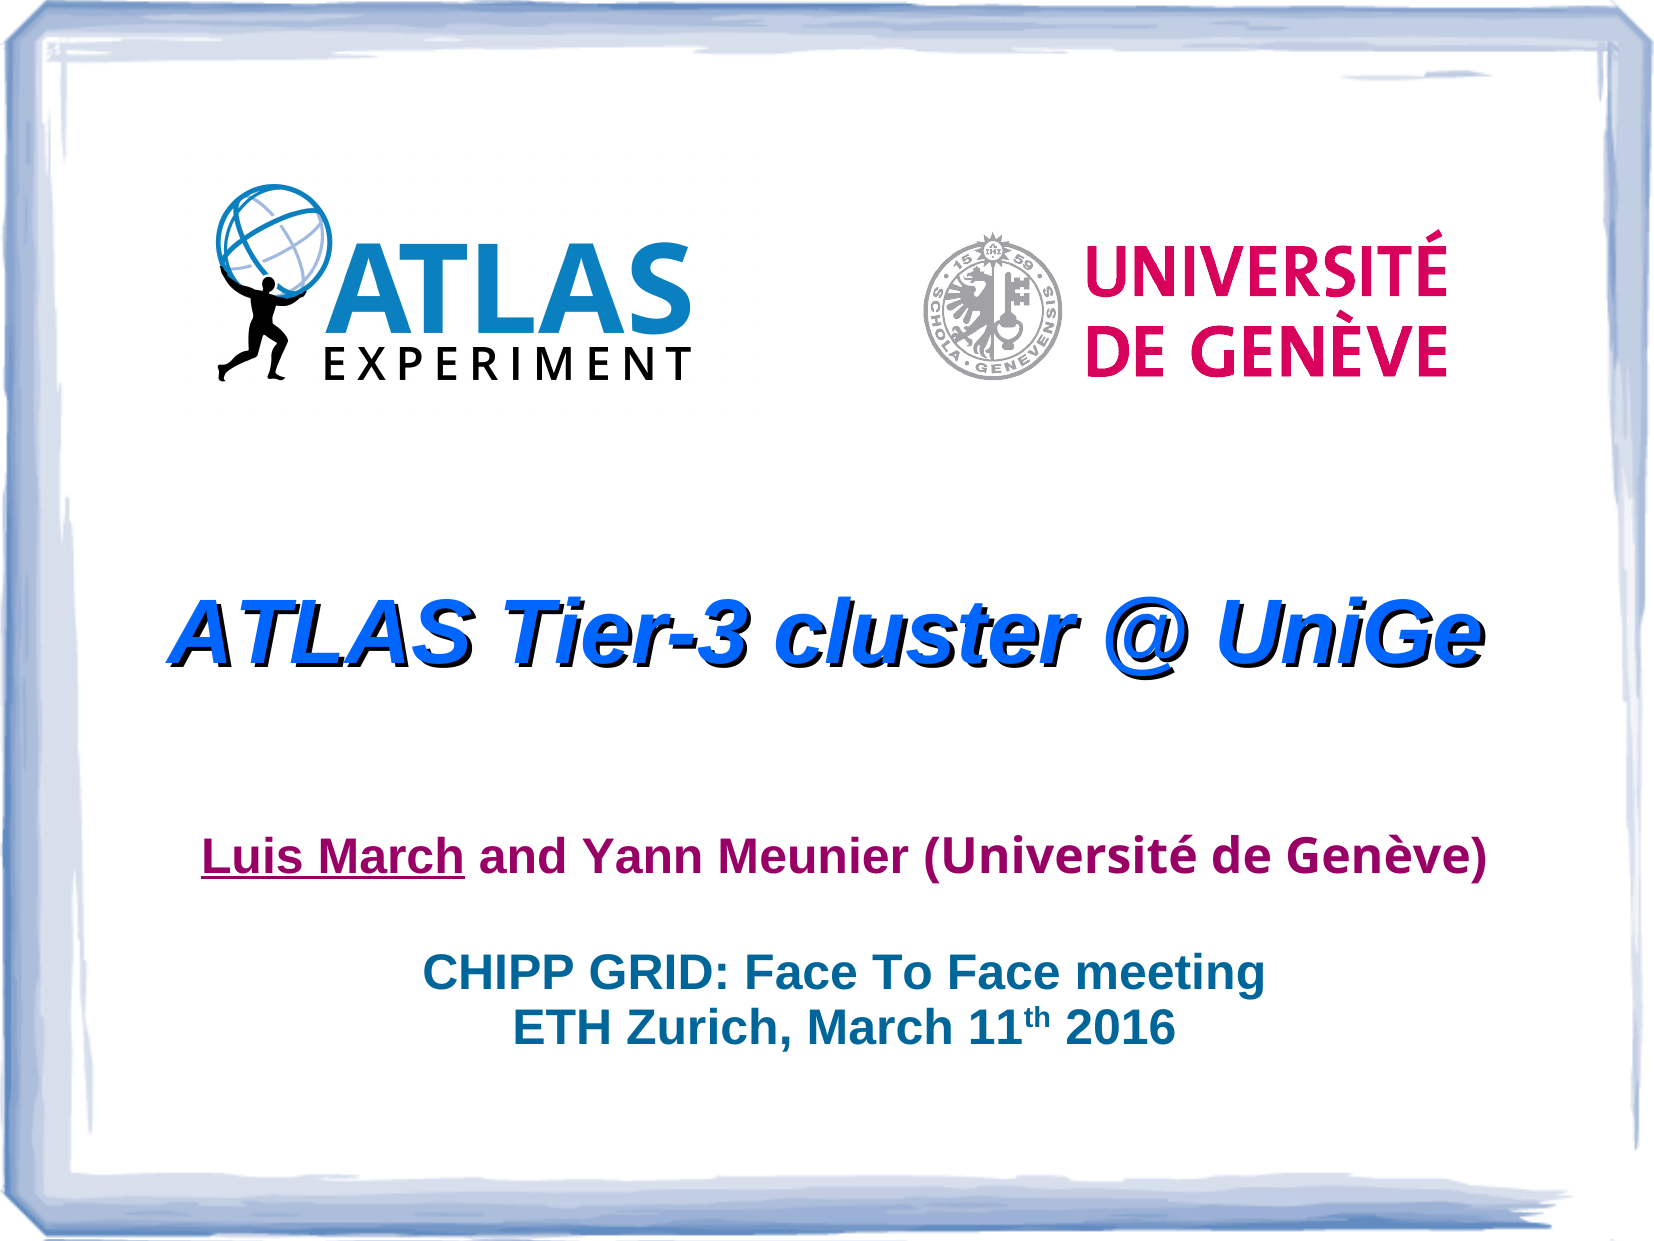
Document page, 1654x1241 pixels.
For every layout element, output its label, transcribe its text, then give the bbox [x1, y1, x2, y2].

title ATLAS Tier-3 cluster @ UniGe [82, 527, 1571, 735]
subtitle Luis March and Yann Meunier (Université de Genève) CHIPP GRID: Face To Face meeting ETH Zurich, March 11th 2016 [118, 818, 1571, 1058]
picture [0, 0, 1654, 1241]
